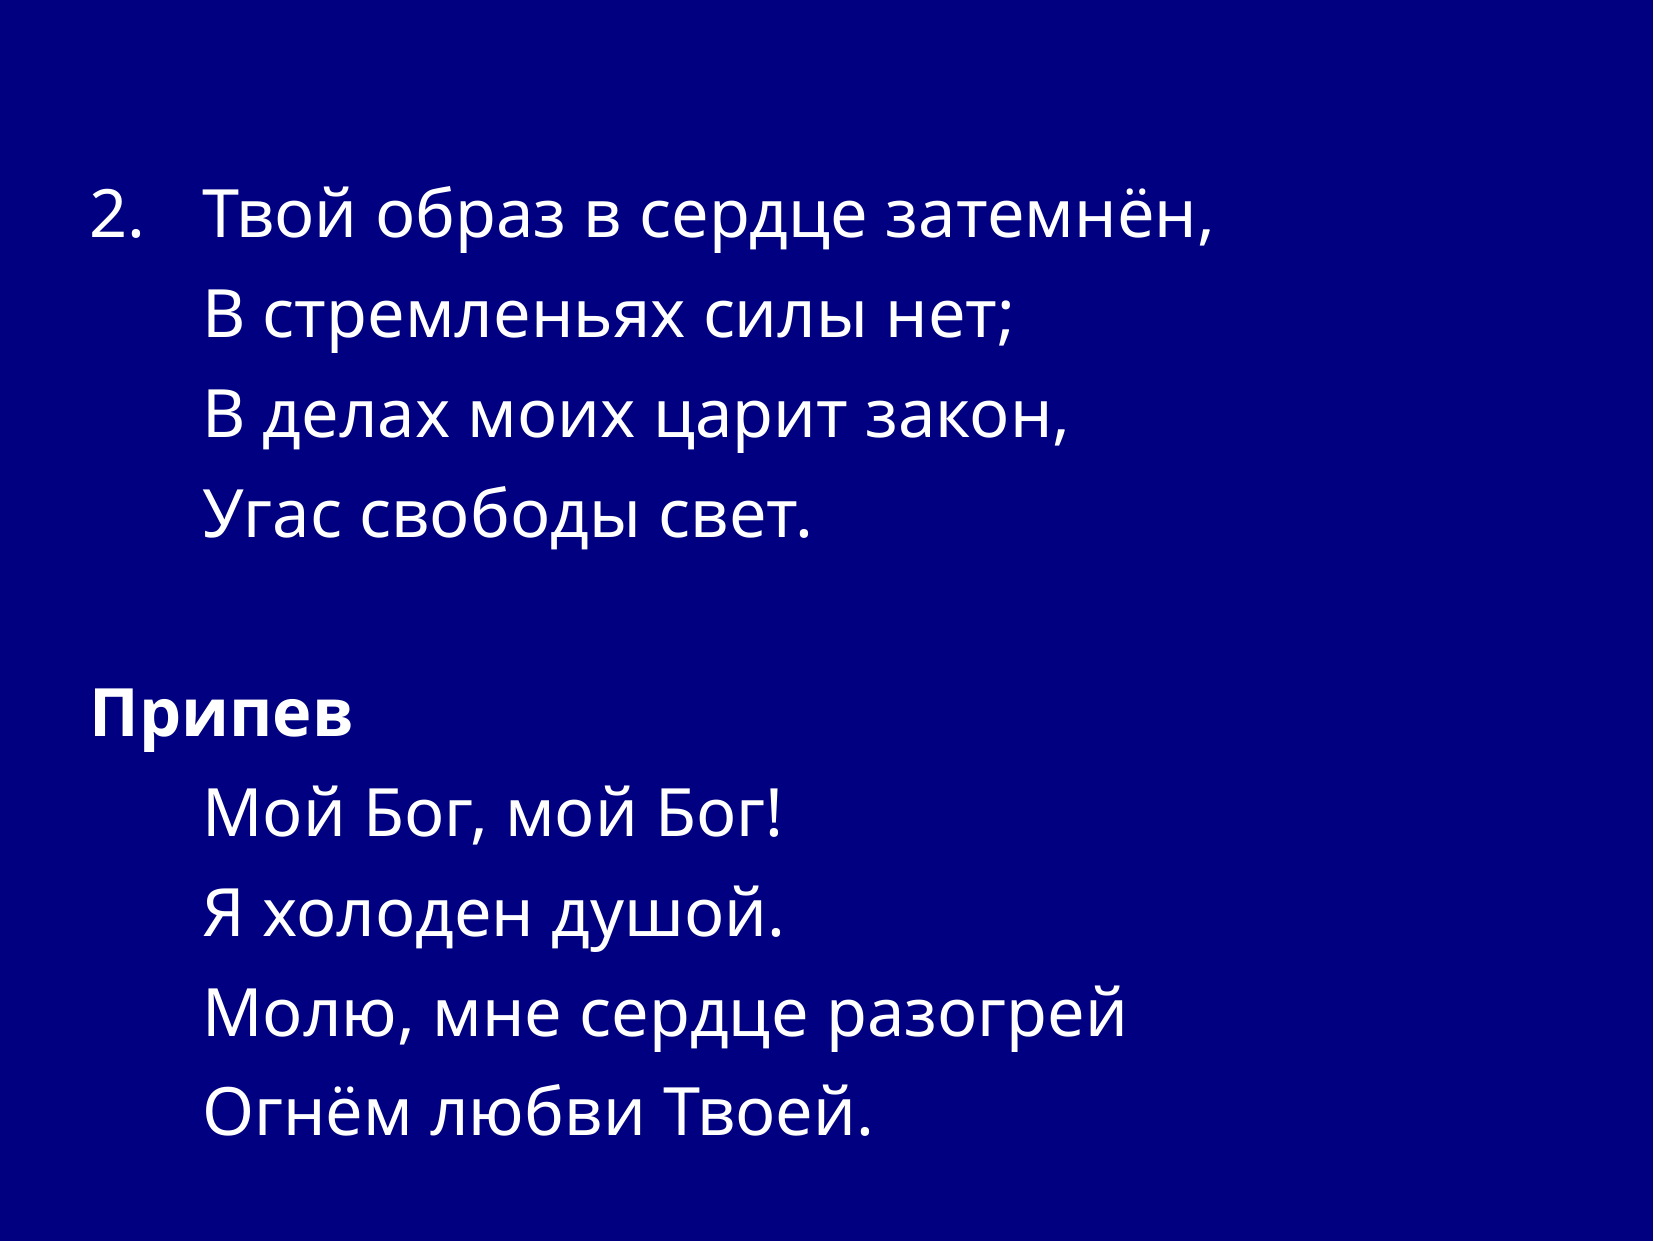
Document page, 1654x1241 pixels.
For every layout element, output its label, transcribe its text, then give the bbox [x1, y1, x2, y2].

text_box 2. Твой образ в сердце затемнён, В стремленьях силы нет; В делах моих царит закон, Угас свободы свет. Припев Мой Бог, мой Бог! Я холоден душой. Молю, мне сердце разогрей Огнём любви Твоей. [75, 150, 1576, 1163]
